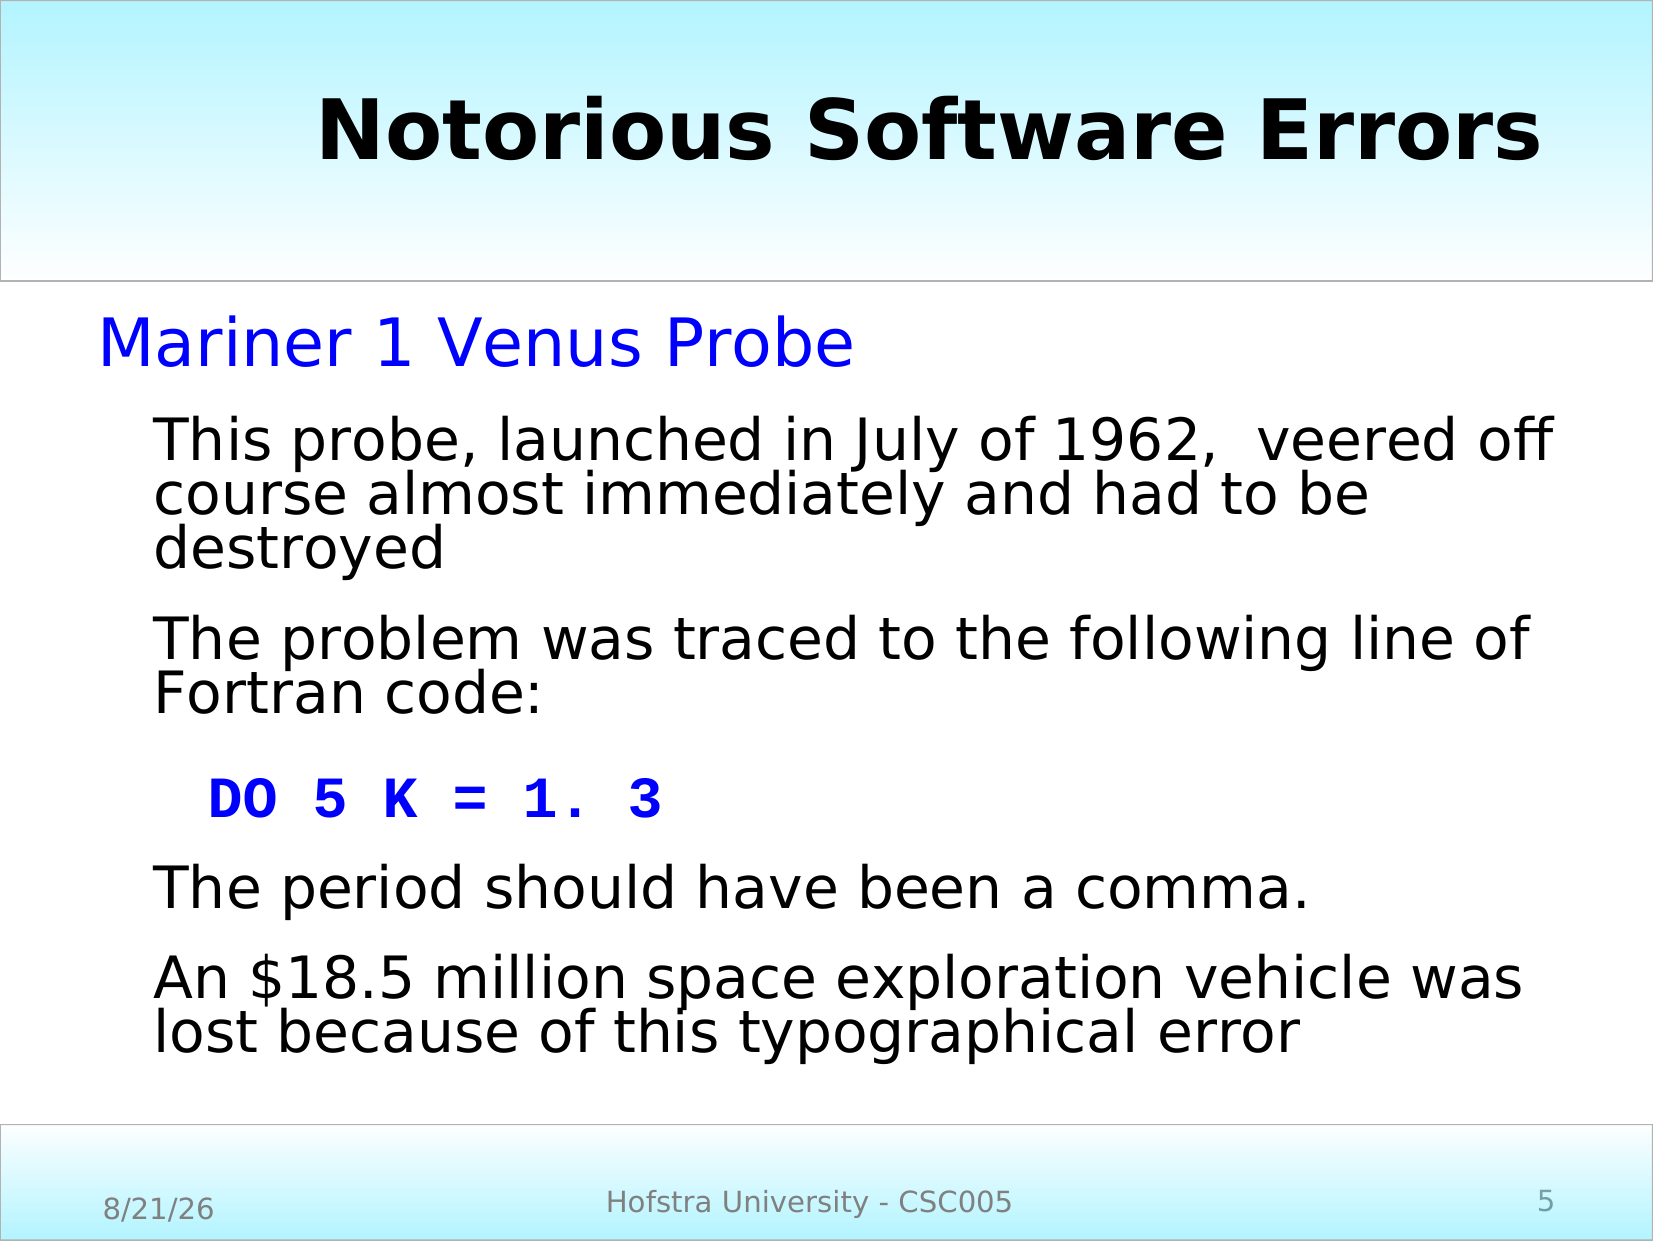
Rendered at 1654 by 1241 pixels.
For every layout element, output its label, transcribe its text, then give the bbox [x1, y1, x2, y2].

title Notorious Software Errors [247, 12, 1612, 250]
list Mariner 1 Venus Probe This probe, launched in July of 1962, veered off course almost immediately and had to be destroyed The problem was traced to the following line of Fortran code: DO 5 K = 1. 3 The period should have been a comma. An $18.5 million space exploration vehicle was lost because of this typographical error [82, 303, 1571, 1234]
